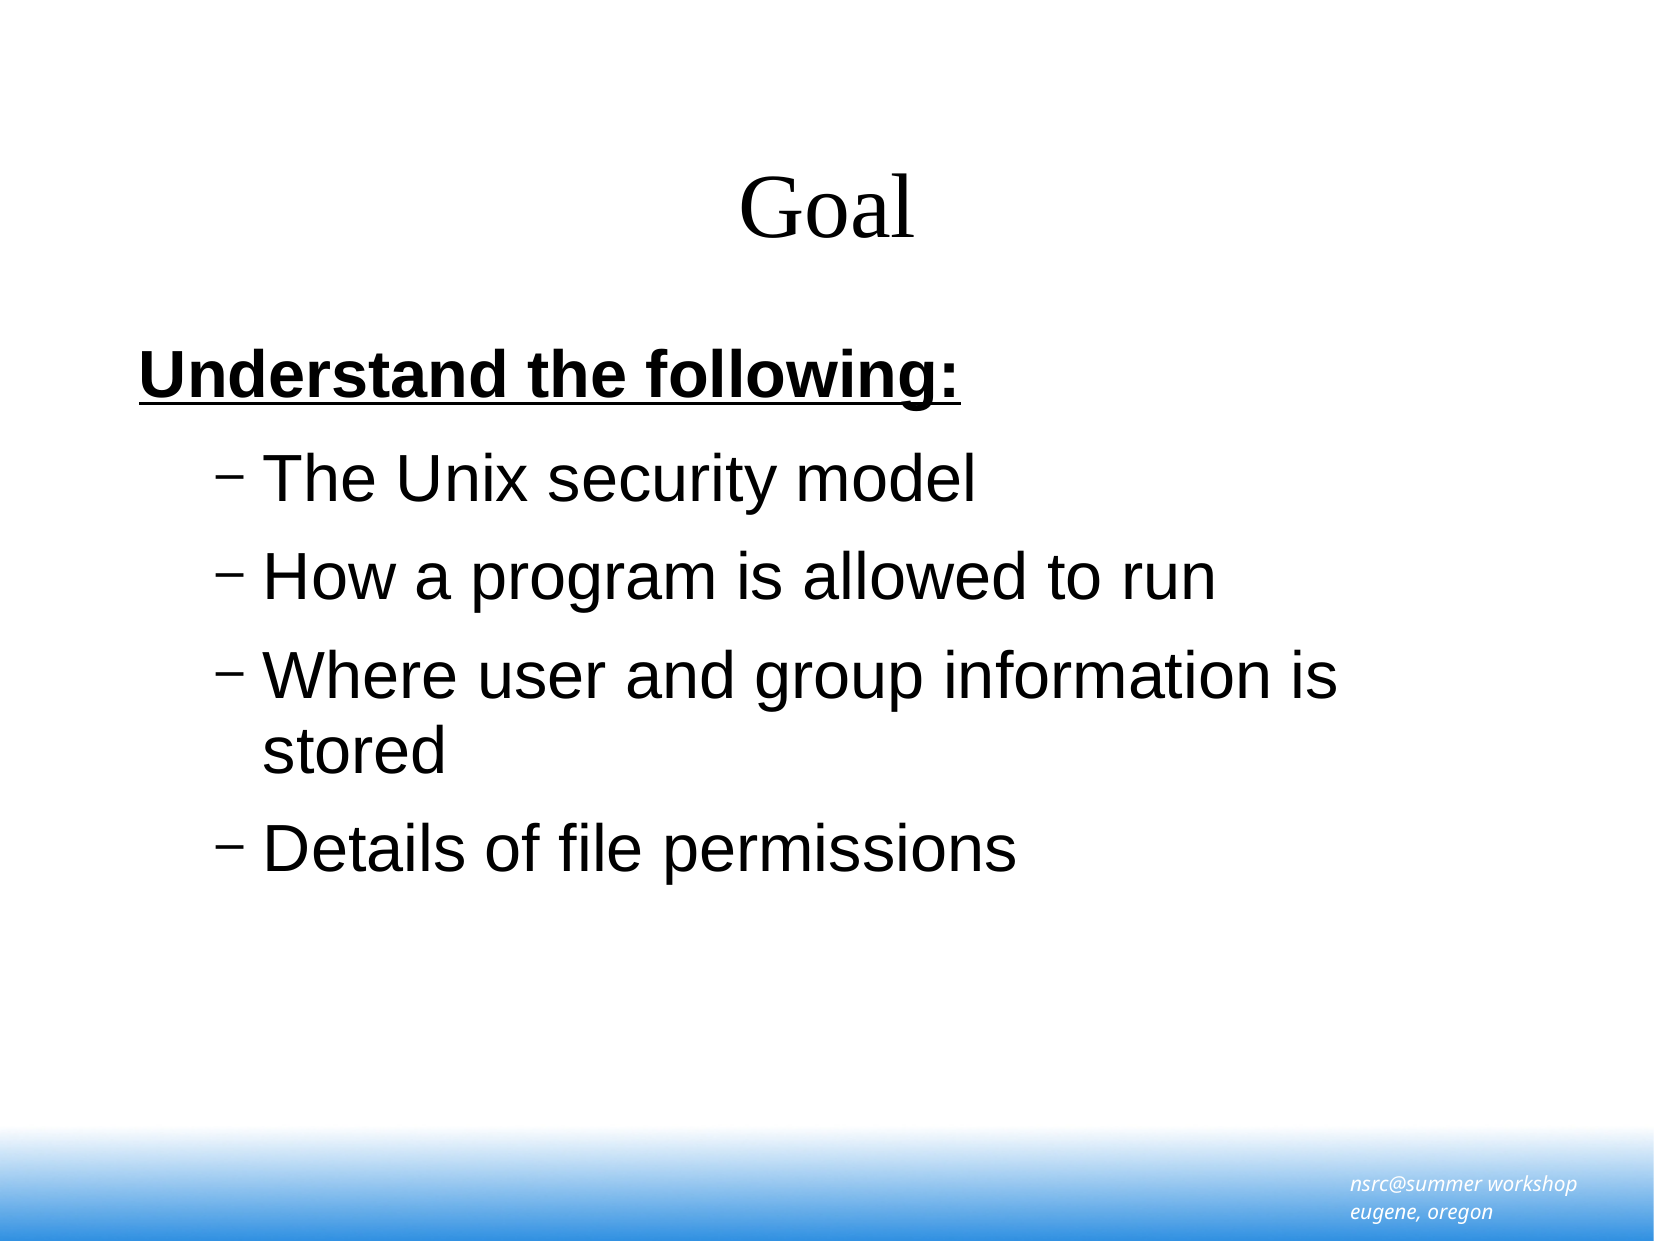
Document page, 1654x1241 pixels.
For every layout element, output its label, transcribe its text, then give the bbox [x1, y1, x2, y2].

title Goal [121, 102, 1534, 311]
picture [0, 1124, 1654, 1241]
list Understand the following: The Unix security model How a program is allowed to run Where user and group information is stored Details of file permissions [121, 344, 1534, 976]
